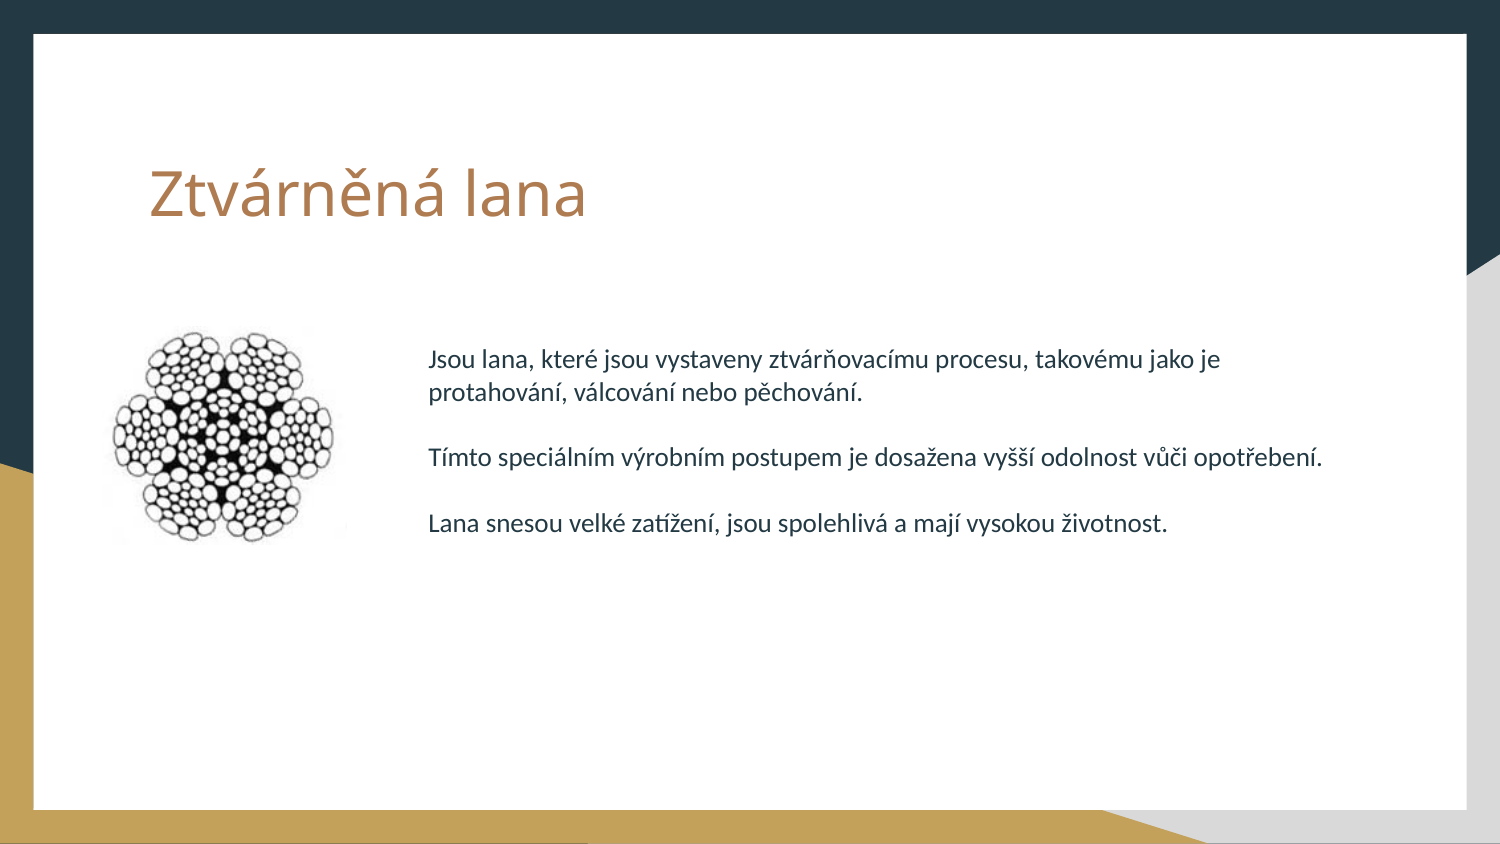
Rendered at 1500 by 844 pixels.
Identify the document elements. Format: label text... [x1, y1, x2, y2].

list Jsou lana, které jsou vystaveny ztvárňovacímu procesu, takovému jako je protahování, válcování nebo pěchování. Tímto speciálním výrobním postupem je dosažena vyšší odolnost vůči opotřebení. Lana snesou velké zatížení, jsou spolehlivá a mají vysokou životnost. [413, 326, 1366, 729]
title Ztvárněná lana [134, 138, 1366, 296]
picture [102, 326, 347, 545]
